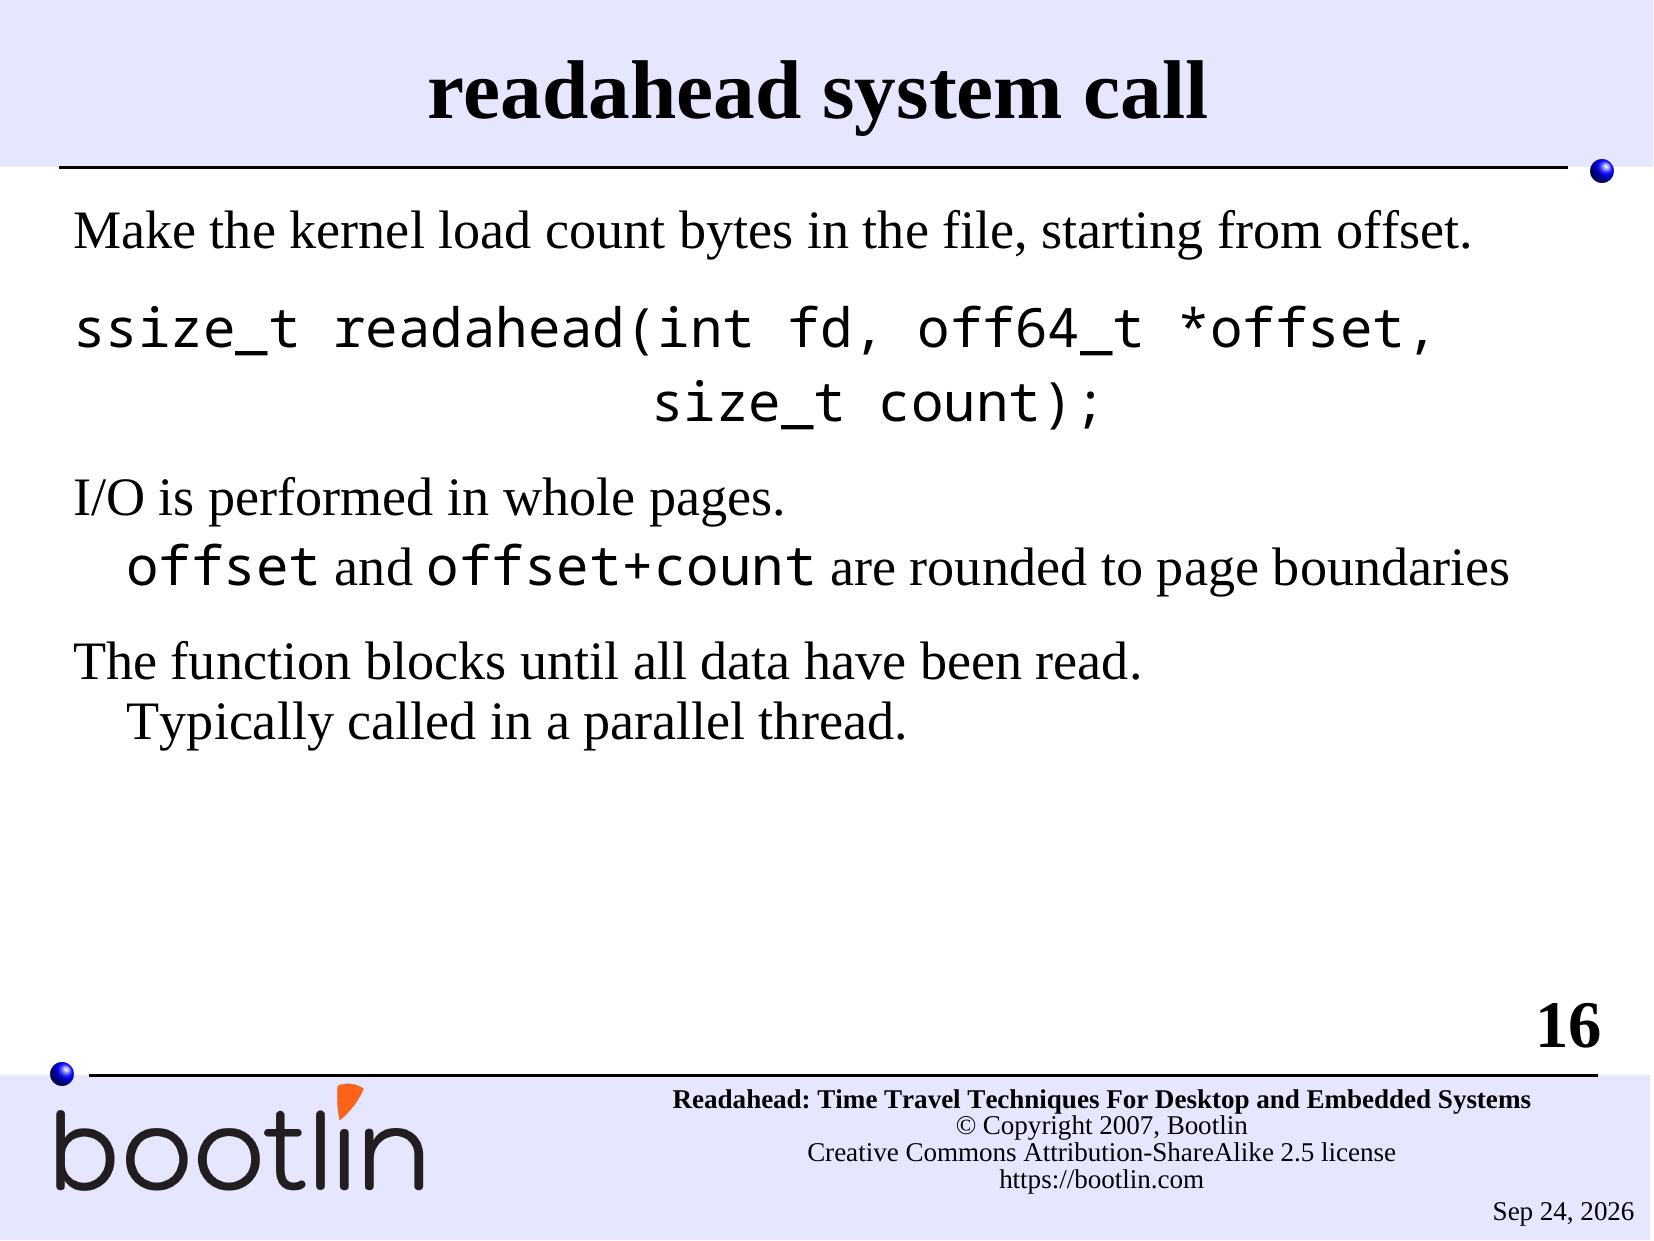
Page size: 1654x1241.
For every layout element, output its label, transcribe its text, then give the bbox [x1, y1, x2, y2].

title readahead system call [33, 29, 1604, 153]
list Make the kernel load count bytes in the file, starting from offset. ssize_t readahead(int fd, off64_t *offset, size_t count); I/O is performed in whole pages. offset and offset+count are rounded to page boundaries The function blocks until all data have been read. Typically called in a parallel thread. [55, 200, 1576, 1051]
picture [17, 1060, 462, 1230]
